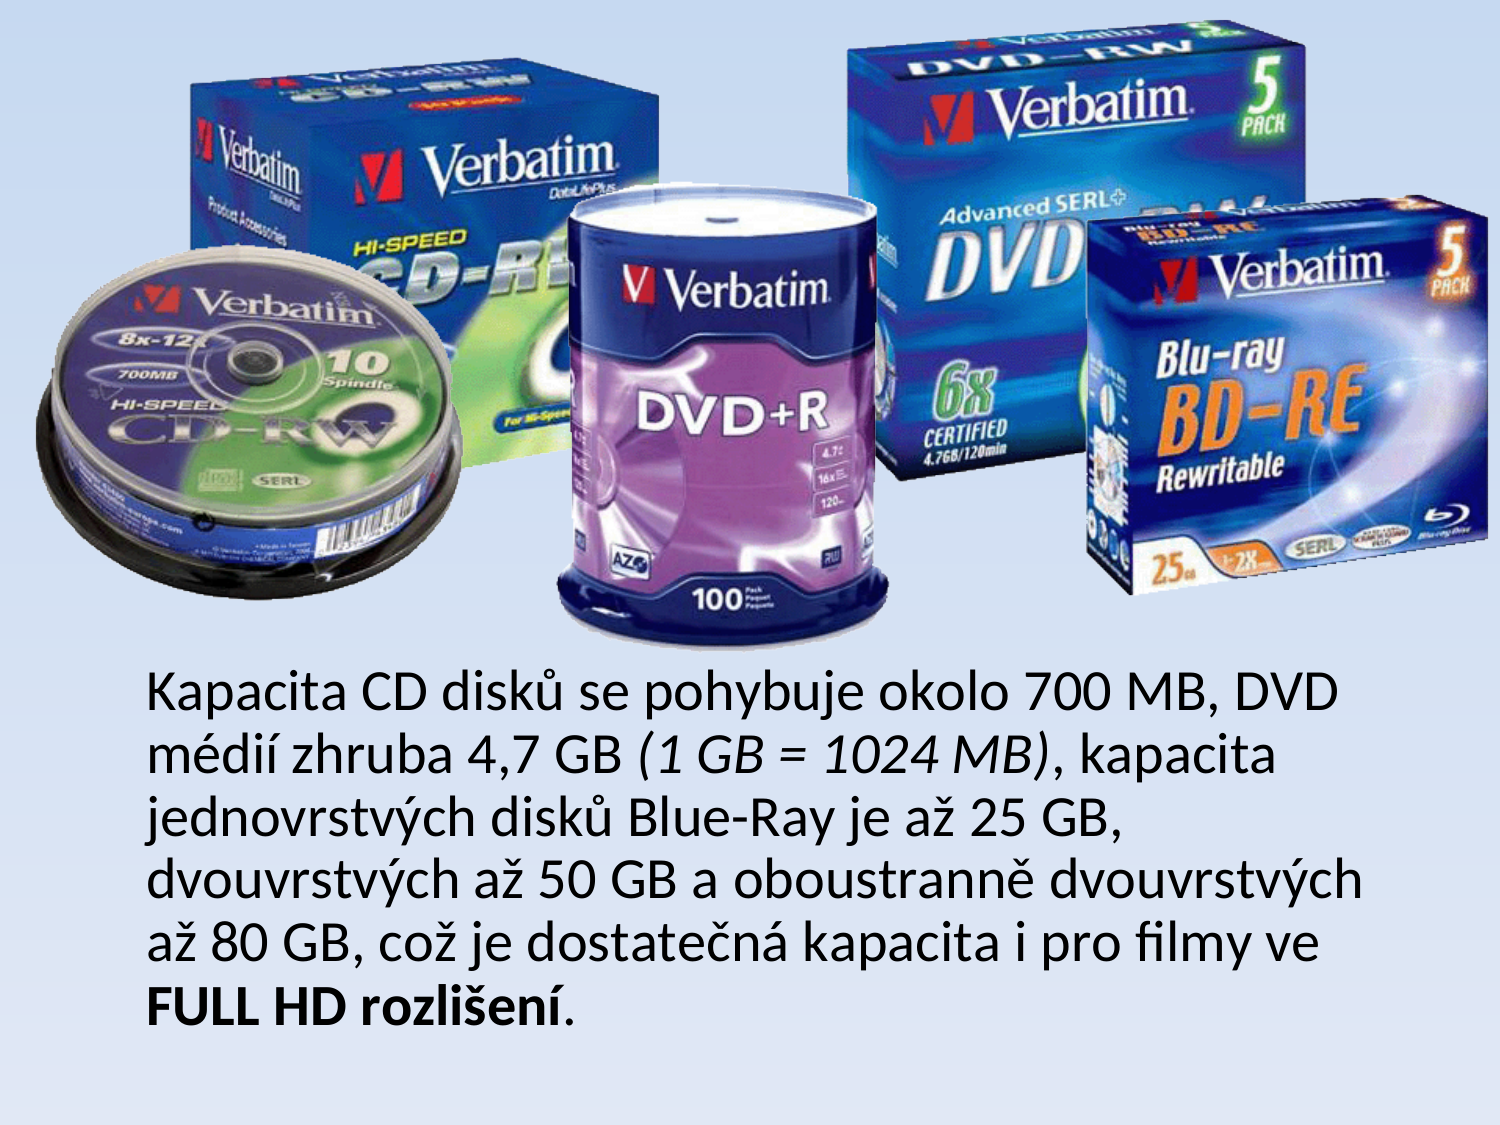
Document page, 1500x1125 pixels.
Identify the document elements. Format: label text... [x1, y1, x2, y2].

list Kapacita CD disků se pohybuje okolo 700 MB, DVD médií zhruba 4,7 GB (1 GB = 1024 MB), kapacita jednovrstvých disků Blue-Ray je až 25 GB, dvouvrstvých až 50 GB a oboustranně dvouvrstvých až 80 GB, což je dostatečná kapacita i pro filmy ve FULL HD rozlišení. [75, 652, 1426, 1123]
picture [0, 0, 1500, 673]
